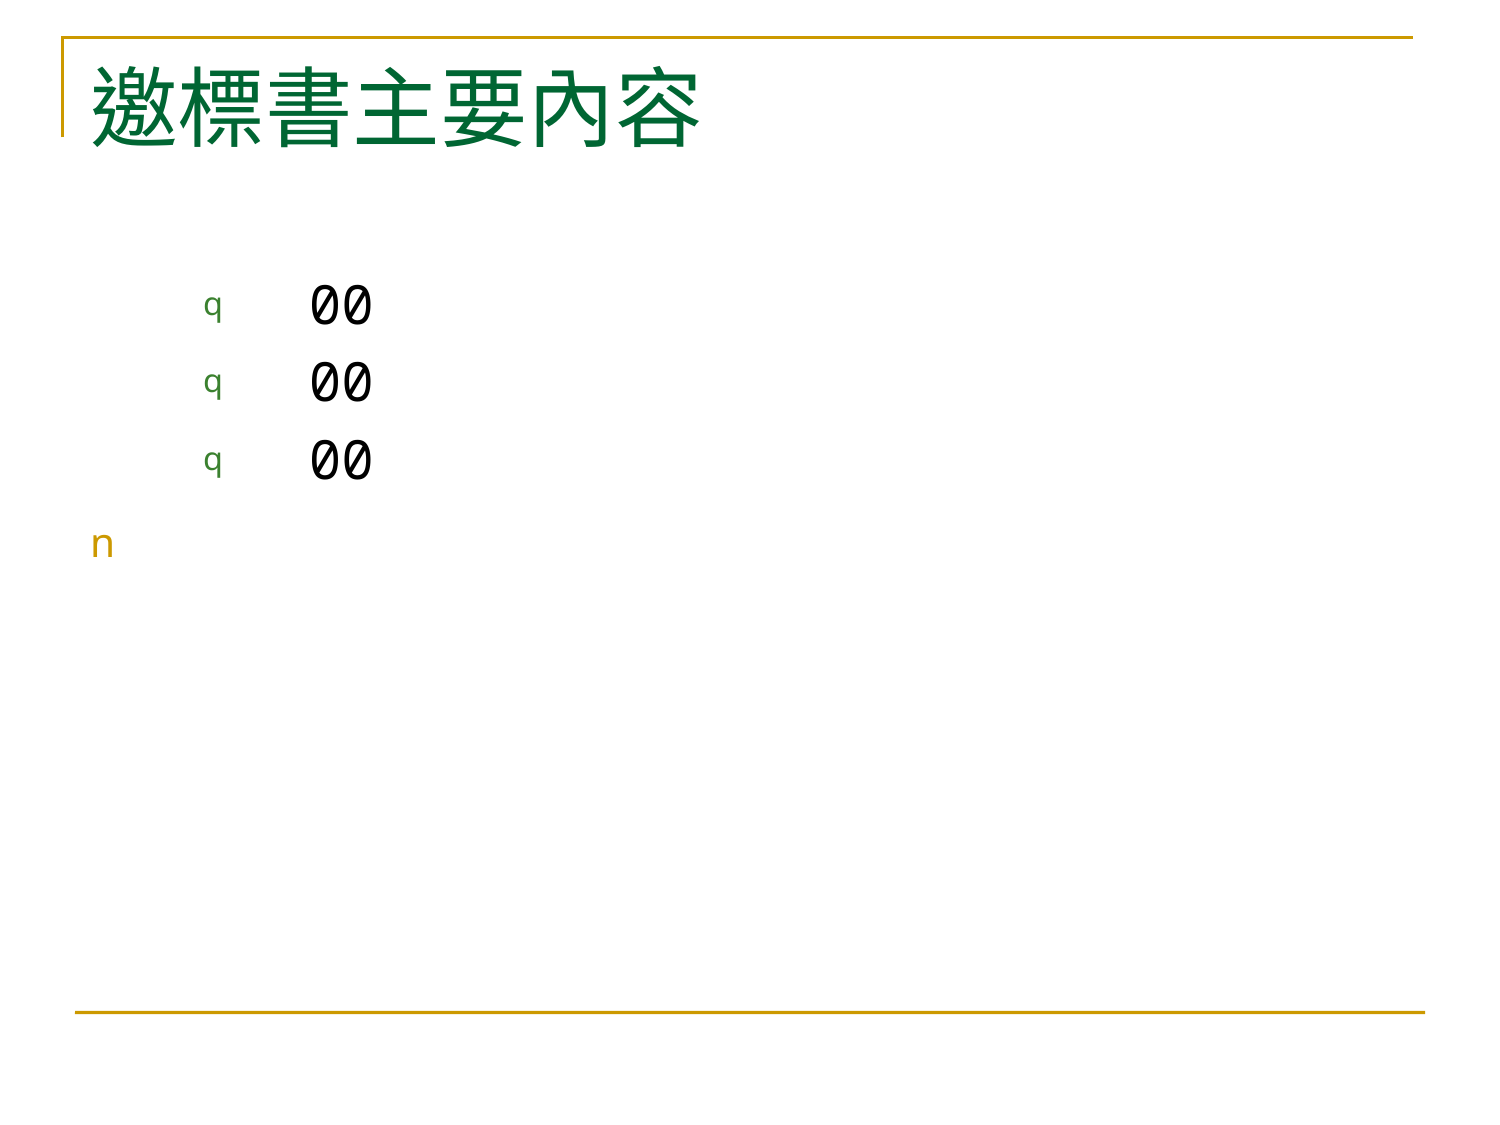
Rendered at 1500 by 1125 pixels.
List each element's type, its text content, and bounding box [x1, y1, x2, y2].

title 邀標書主要內容 [75, 45, 1426, 233]
list 00 00 00 [75, 262, 1426, 1006]
